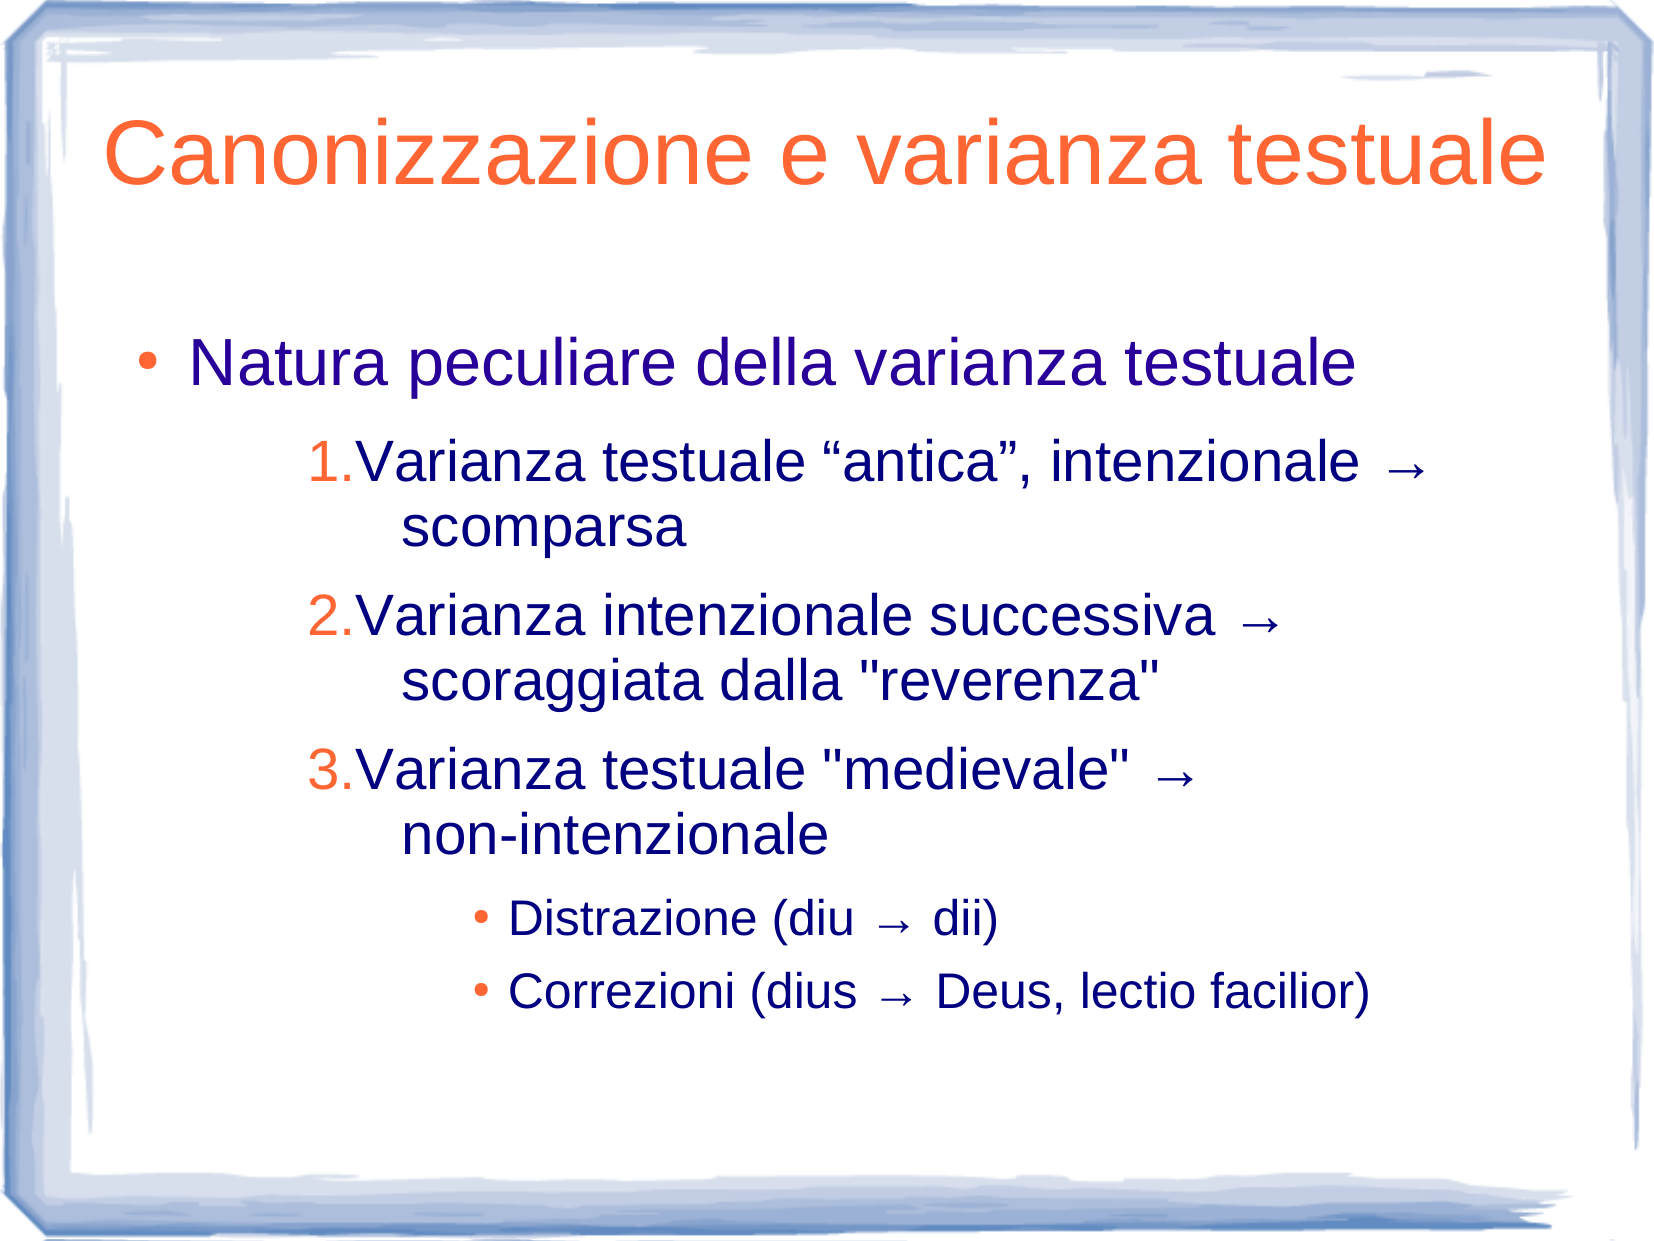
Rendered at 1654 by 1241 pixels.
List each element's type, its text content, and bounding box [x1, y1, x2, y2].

title Canonizzazione e varianza testuale [82, 49, 1571, 257]
list Natura peculiare della varianza testuale Varianza testuale “antica”, intenzionale → scomparsa Varianza intenzionale successiva → scoraggiata dalla "reverenza" Varianza testuale "medievale" → non-intenzionale Distrazione (diu → dii) Correzioni (dius → Deus, lectio facilior) [118, 324, 1571, 1045]
picture [0, 0, 1654, 1241]
